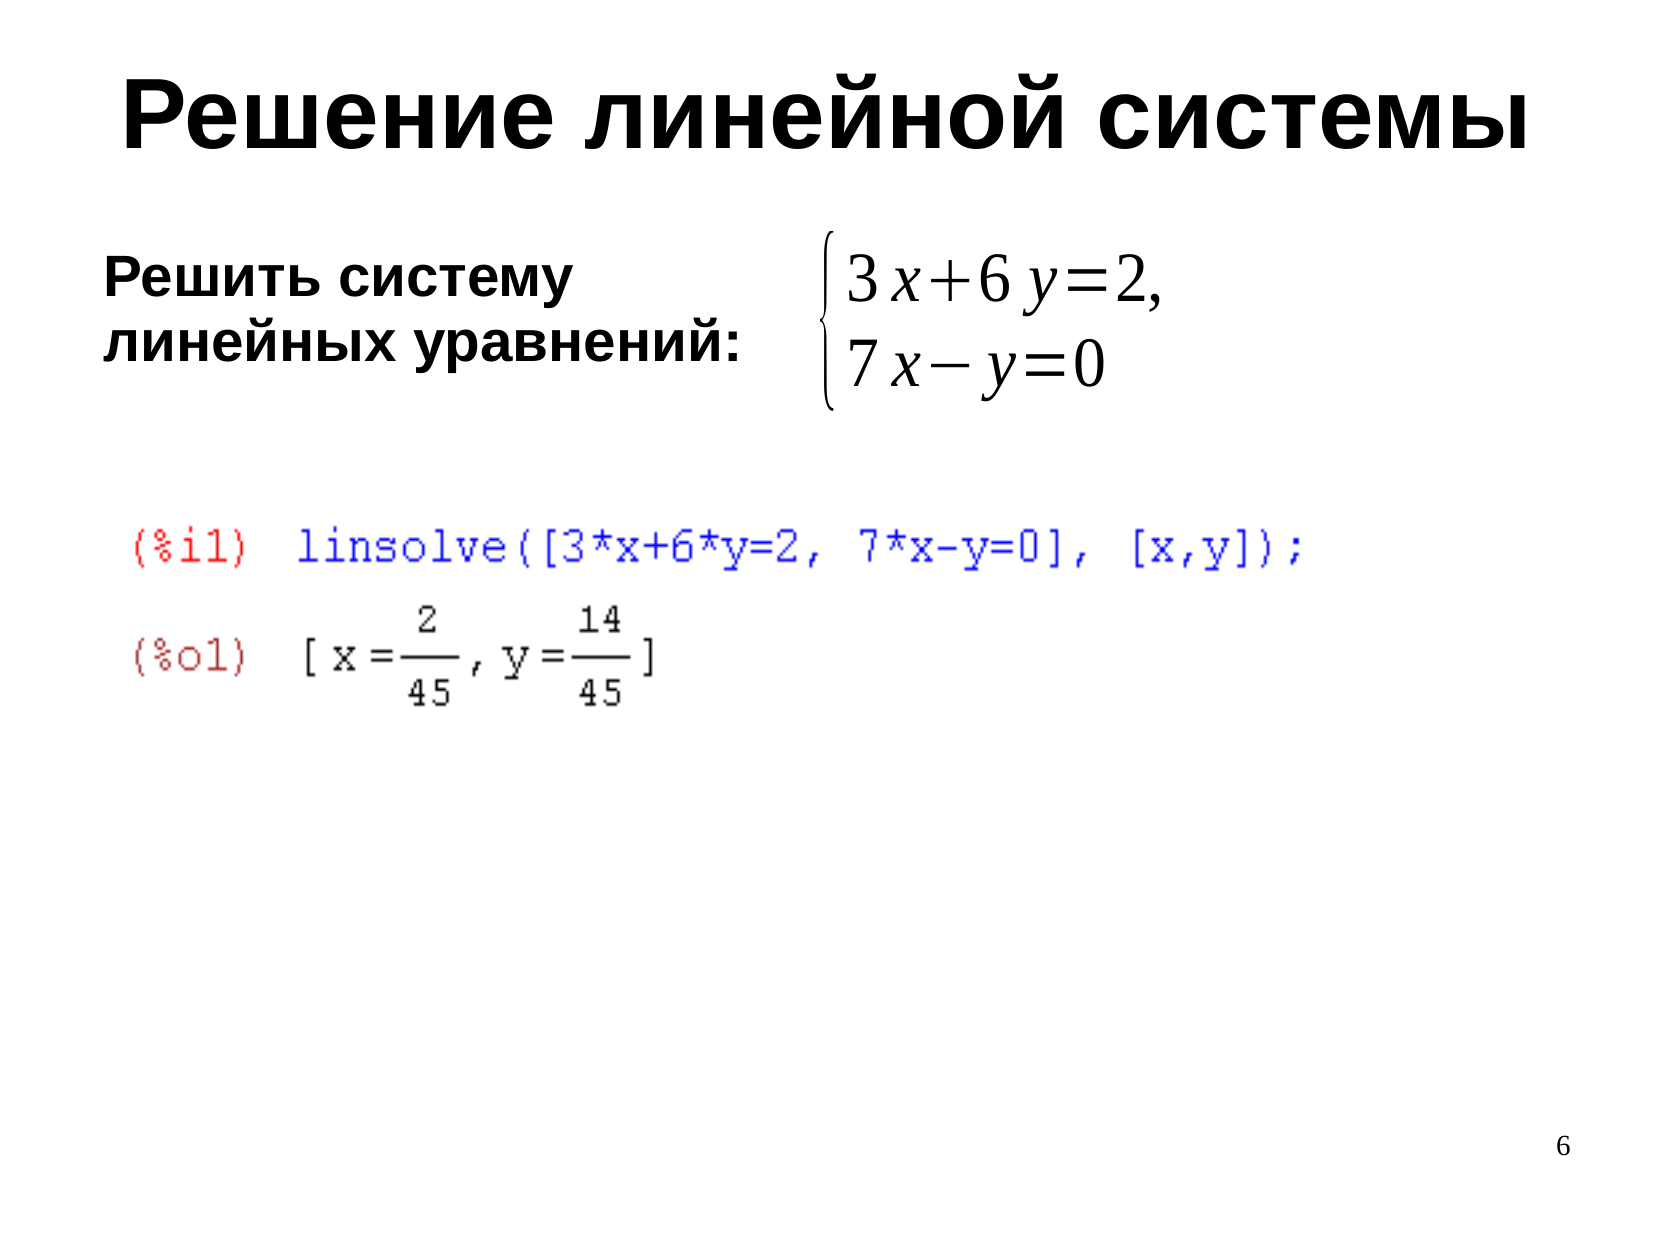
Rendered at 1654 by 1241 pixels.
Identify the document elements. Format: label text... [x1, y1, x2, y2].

picture [118, 442, 1329, 739]
chart [801, 231, 1182, 414]
text_box Решить систему линейных уравнений: [88, 236, 801, 382]
text_box Решение линейной системы [29, 50, 1625, 178]
